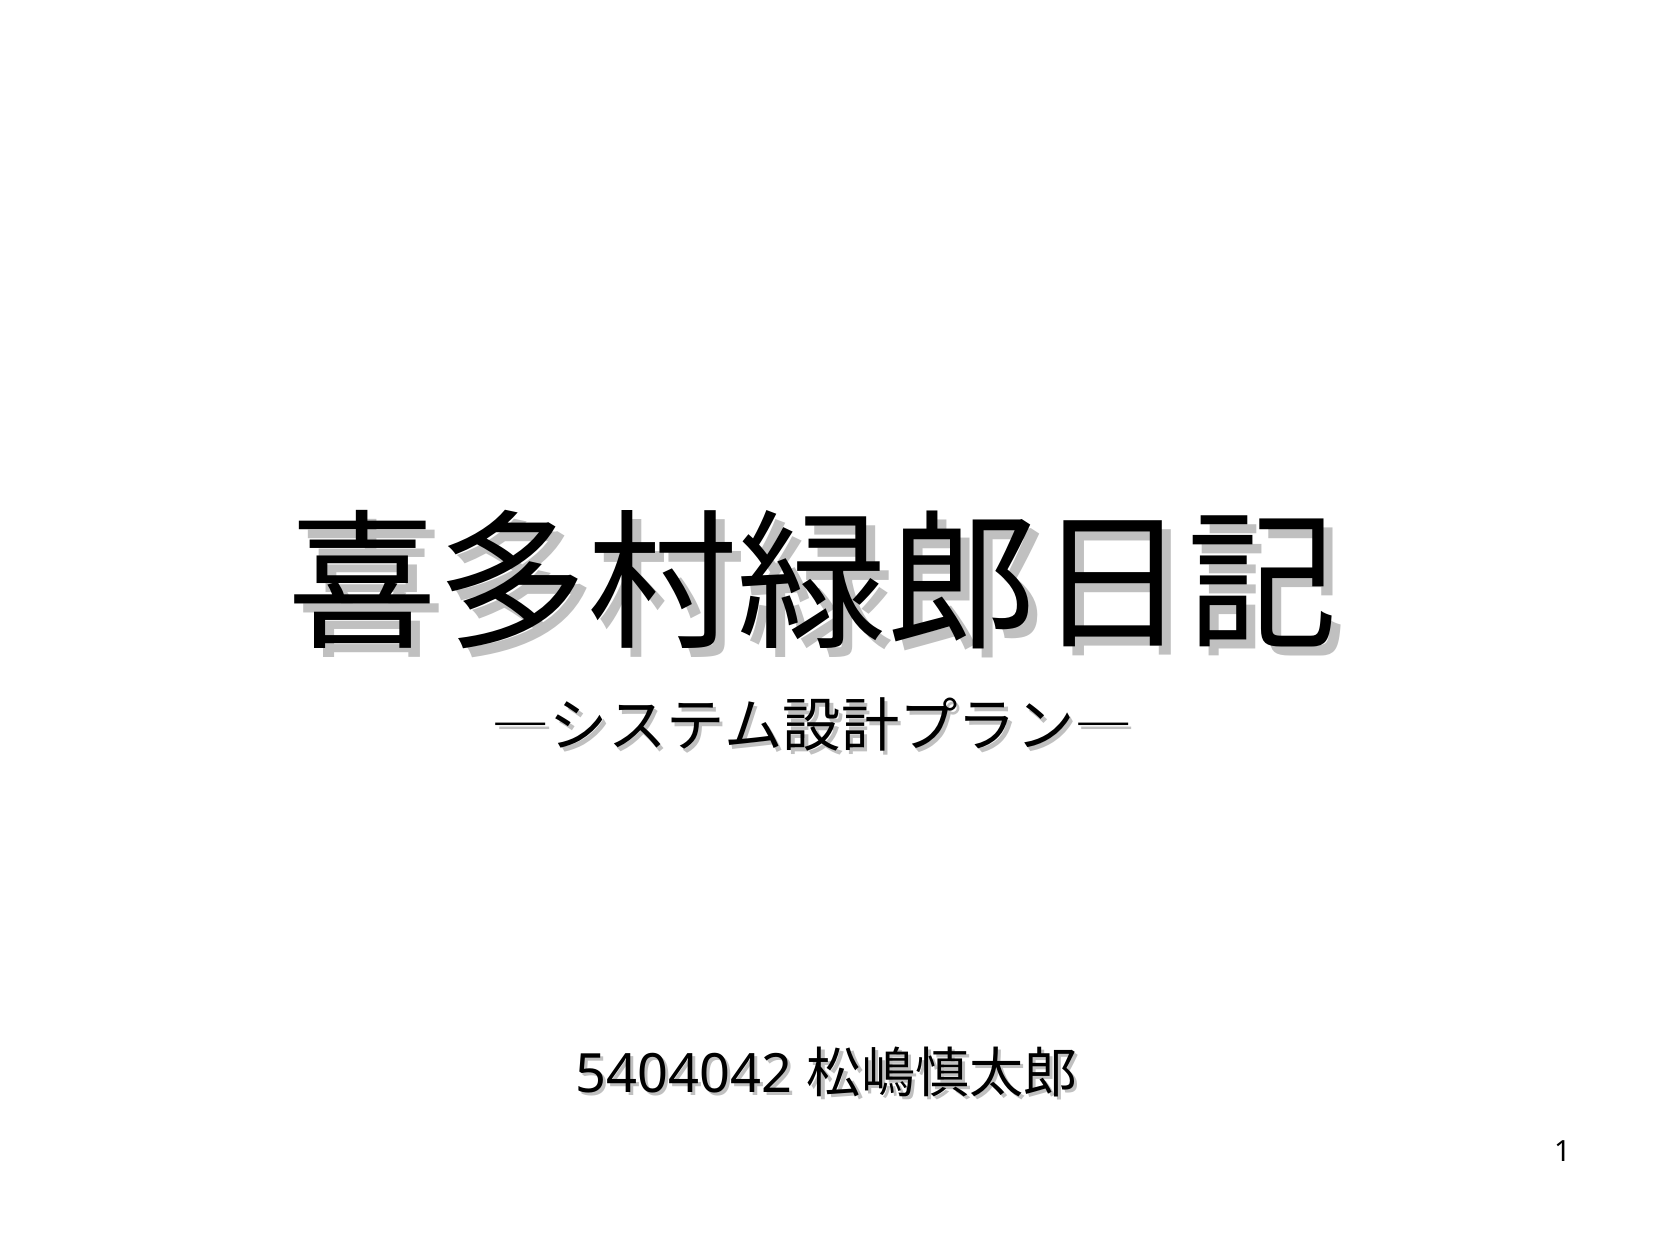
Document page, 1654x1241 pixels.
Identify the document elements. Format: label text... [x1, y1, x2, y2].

text_box 5404042 松嶋慎太郎 [561, 1021, 1113, 1097]
text_box 喜多村緑郎日記 ―システム設計プラン― [272, 454, 1353, 700]
